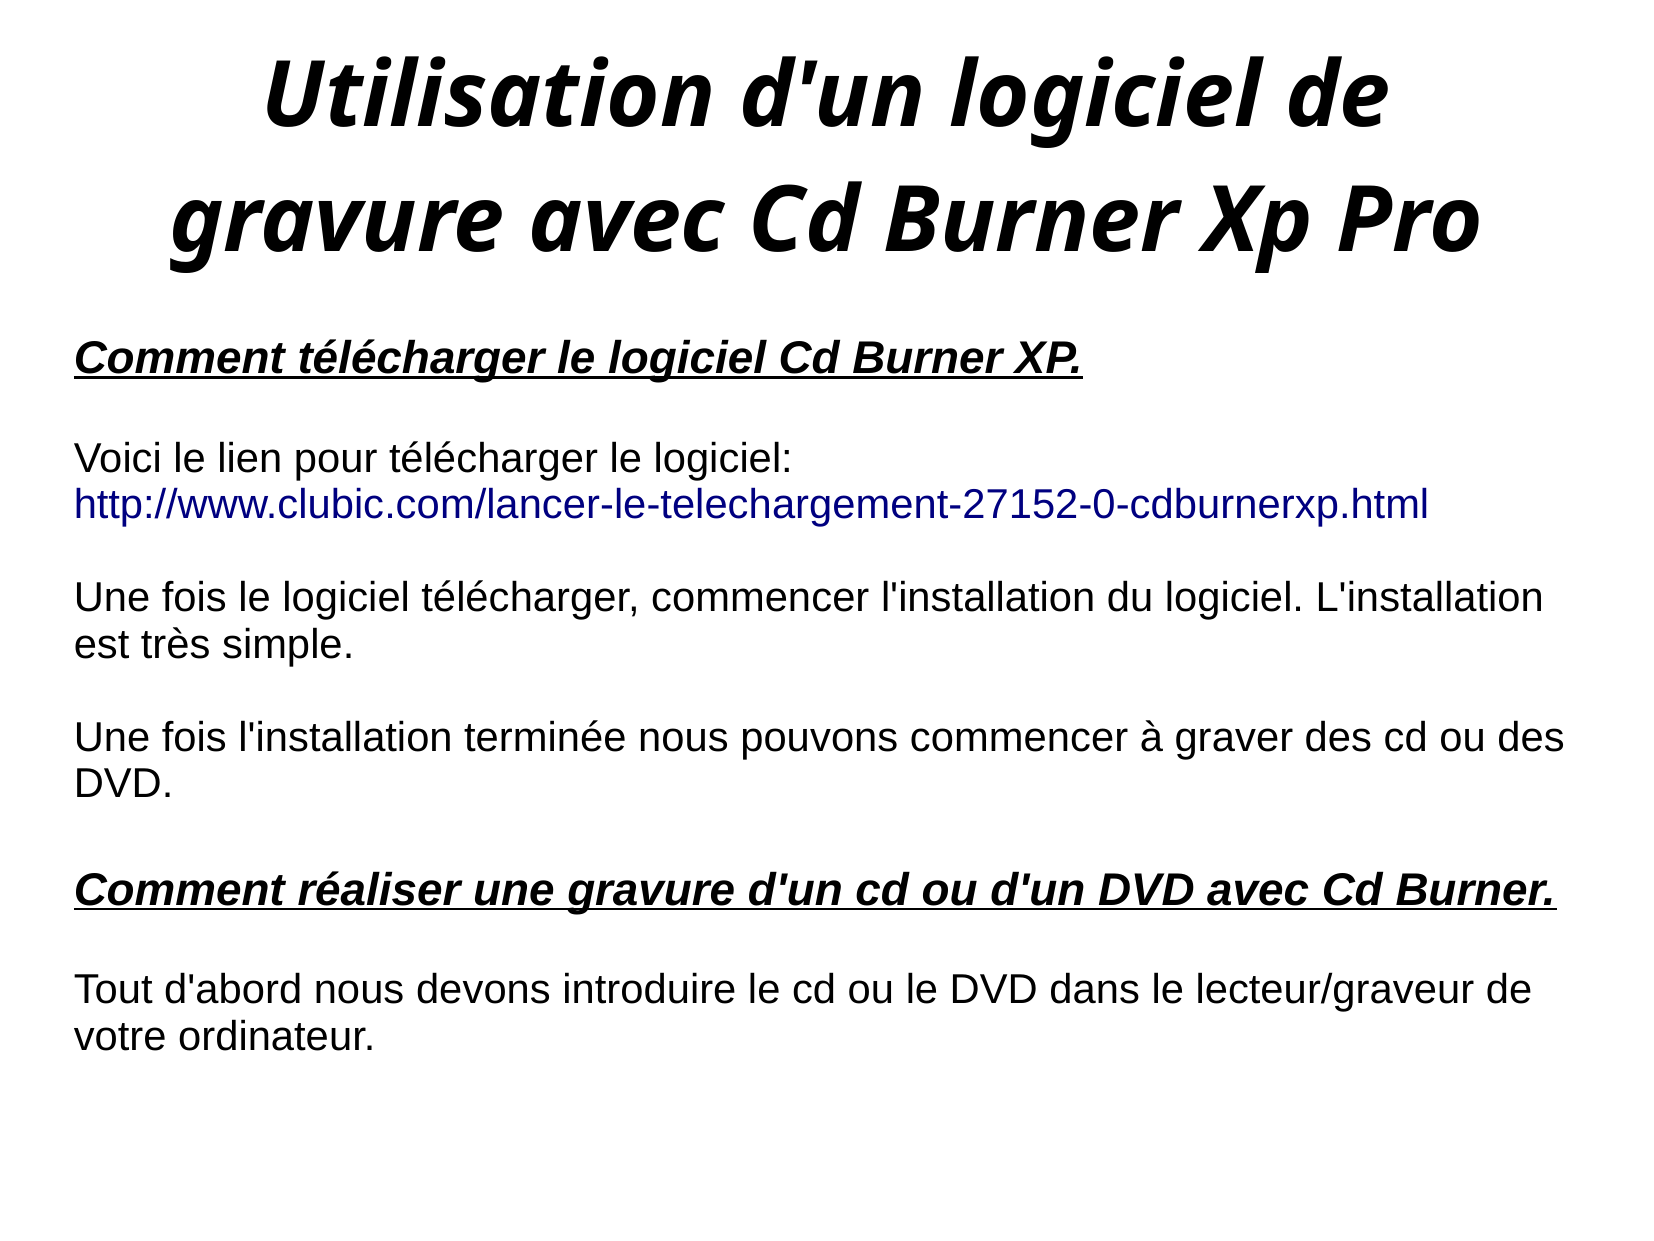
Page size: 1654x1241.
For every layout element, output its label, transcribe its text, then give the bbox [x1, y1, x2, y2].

title Utilisation d'un logiciel de gravure avec Cd Burner Xp Pro [82, 49, 1571, 257]
text_box Comment réaliser une gravure d'un cd ou d'un DVD avec Cd Burner. Tout d'abord nous devons introduire le cd ou le DVD dans le lecteur/graveur de votre ordinateur. [59, 856, 1595, 1069]
text_box Comment télécharger le logiciel Cd Burner XP. Voici le lien pour télécharger le logiciel: http://www.clubic.com/lancer-le-telechargement-27152-0-cdburnerxp.html Une fois le logiciel télécharger, commencer l'installation du logiciel. L'installation est très simple. Une fois l'installation terminée nous pouvons commencer à graver des cd ou des DVD. [59, 324, 1595, 818]
